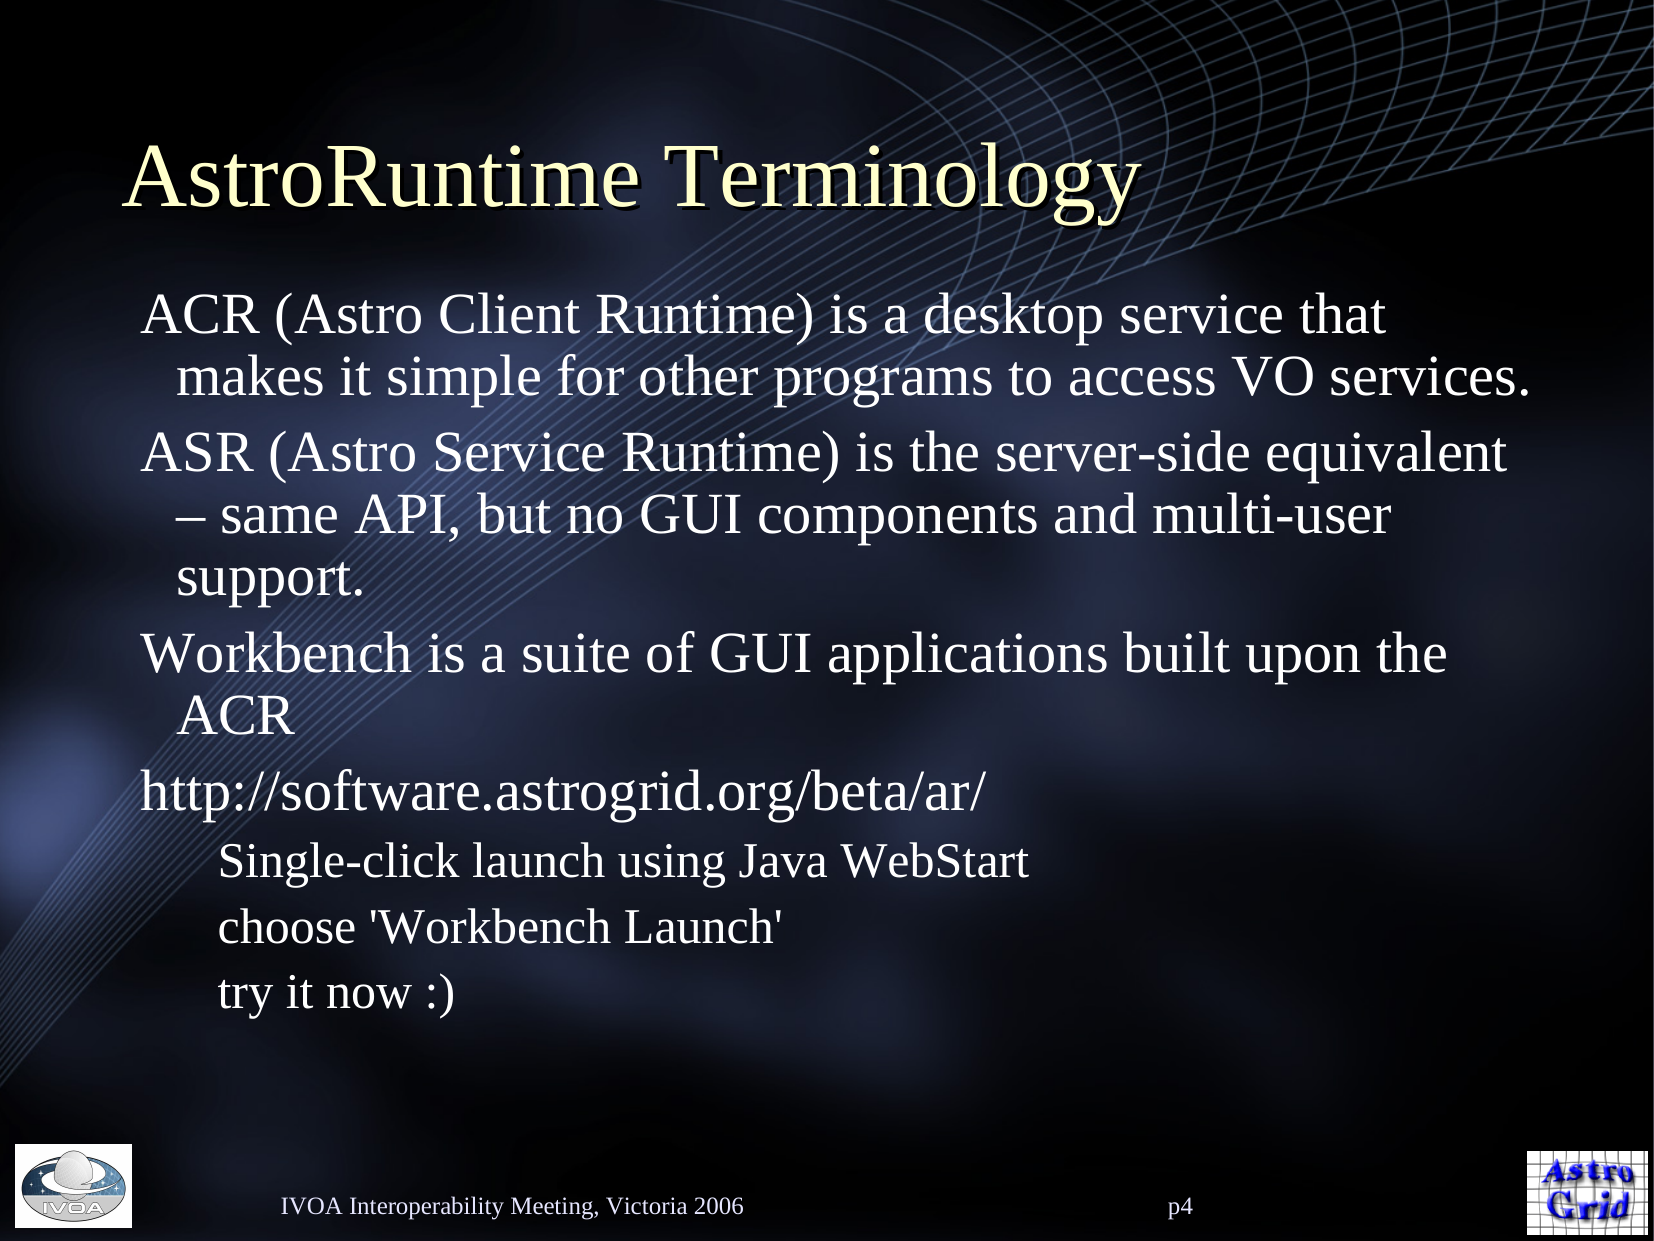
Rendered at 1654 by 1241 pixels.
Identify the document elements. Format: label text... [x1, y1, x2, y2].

list ACR (Astro Client Runtime) is a desktop service that makes it simple for other programs to access VO services. ASR (Astro Service Runtime) is the server-side equivalent – same API, but no GUI components and multi-user support. Workbench is a suite of GUI applications built upon the ACR http://software.astrogrid.org/beta/ar/ Single-click launch using Java WebStart choose 'Workbench Launch' try it now :) [123, 283, 1535, 1065]
title AstroRuntime Terminology [121, 71, 1534, 279]
picture [0, 0, 1654, 1241]
